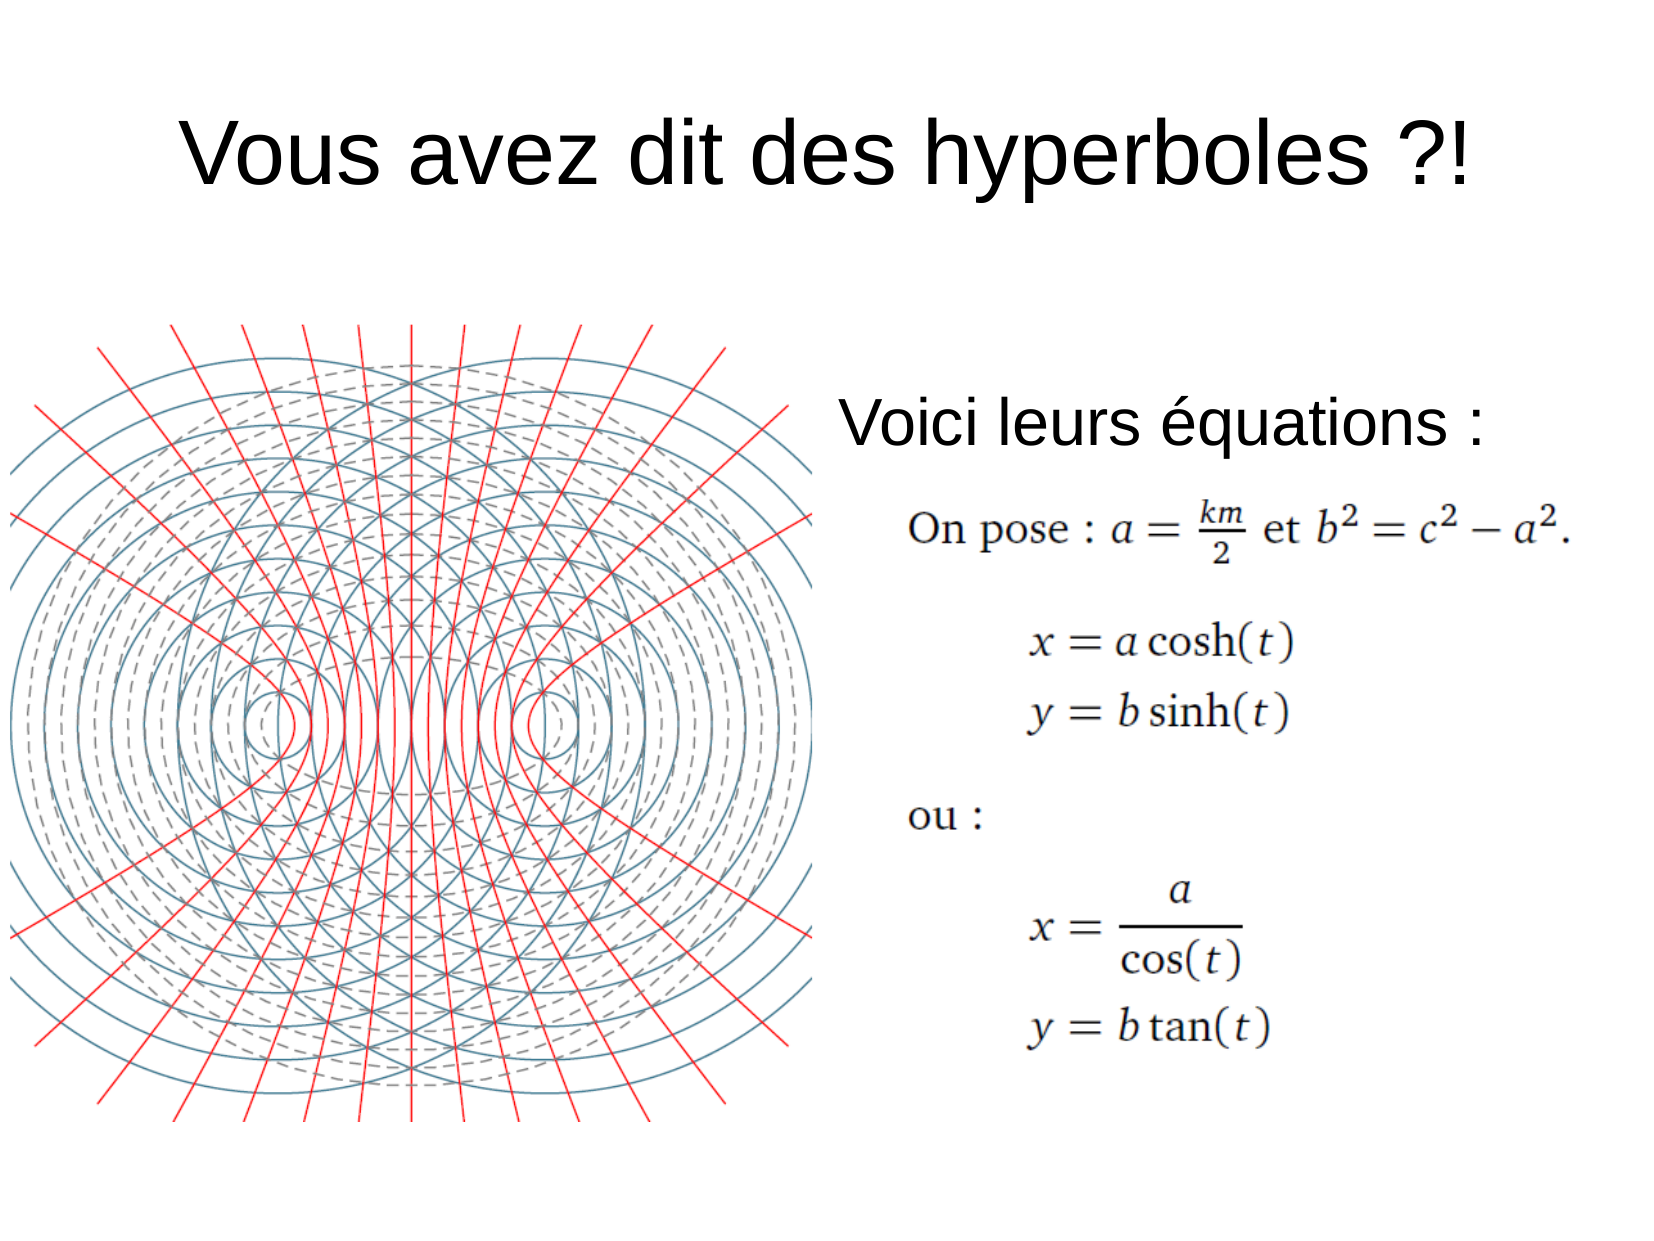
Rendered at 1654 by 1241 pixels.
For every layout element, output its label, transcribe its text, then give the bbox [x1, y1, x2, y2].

title Vous avez dit des hyperboles ?! [82, 49, 1571, 257]
picture [0, 303, 834, 1123]
title Voici leurs équations : [838, 318, 1583, 526]
picture [897, 498, 1575, 1063]
